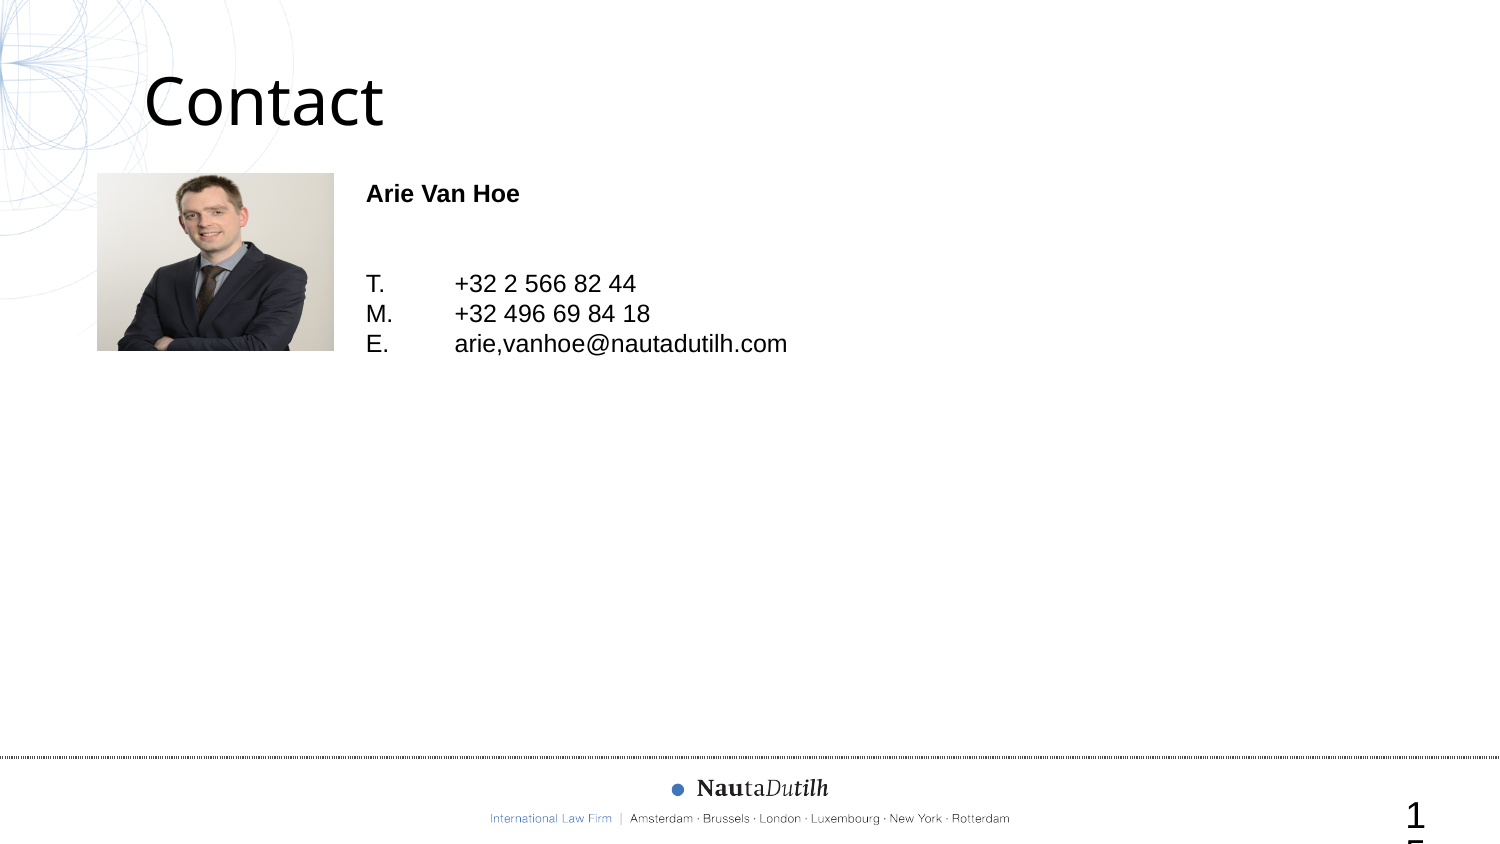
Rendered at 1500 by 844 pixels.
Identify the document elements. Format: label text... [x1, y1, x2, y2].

text_box Arie Van Hoe T. +32 2 566 82 44 M. +32 496 69 84 18 E. arie,vanhoe@nautadutilh.com [334, 177, 790, 335]
picture [0, 0, 334, 351]
picture [465, 767, 1035, 836]
slide_number <getal> [1390, 783, 1457, 820]
text_box Contact [128, 23, 715, 174]
